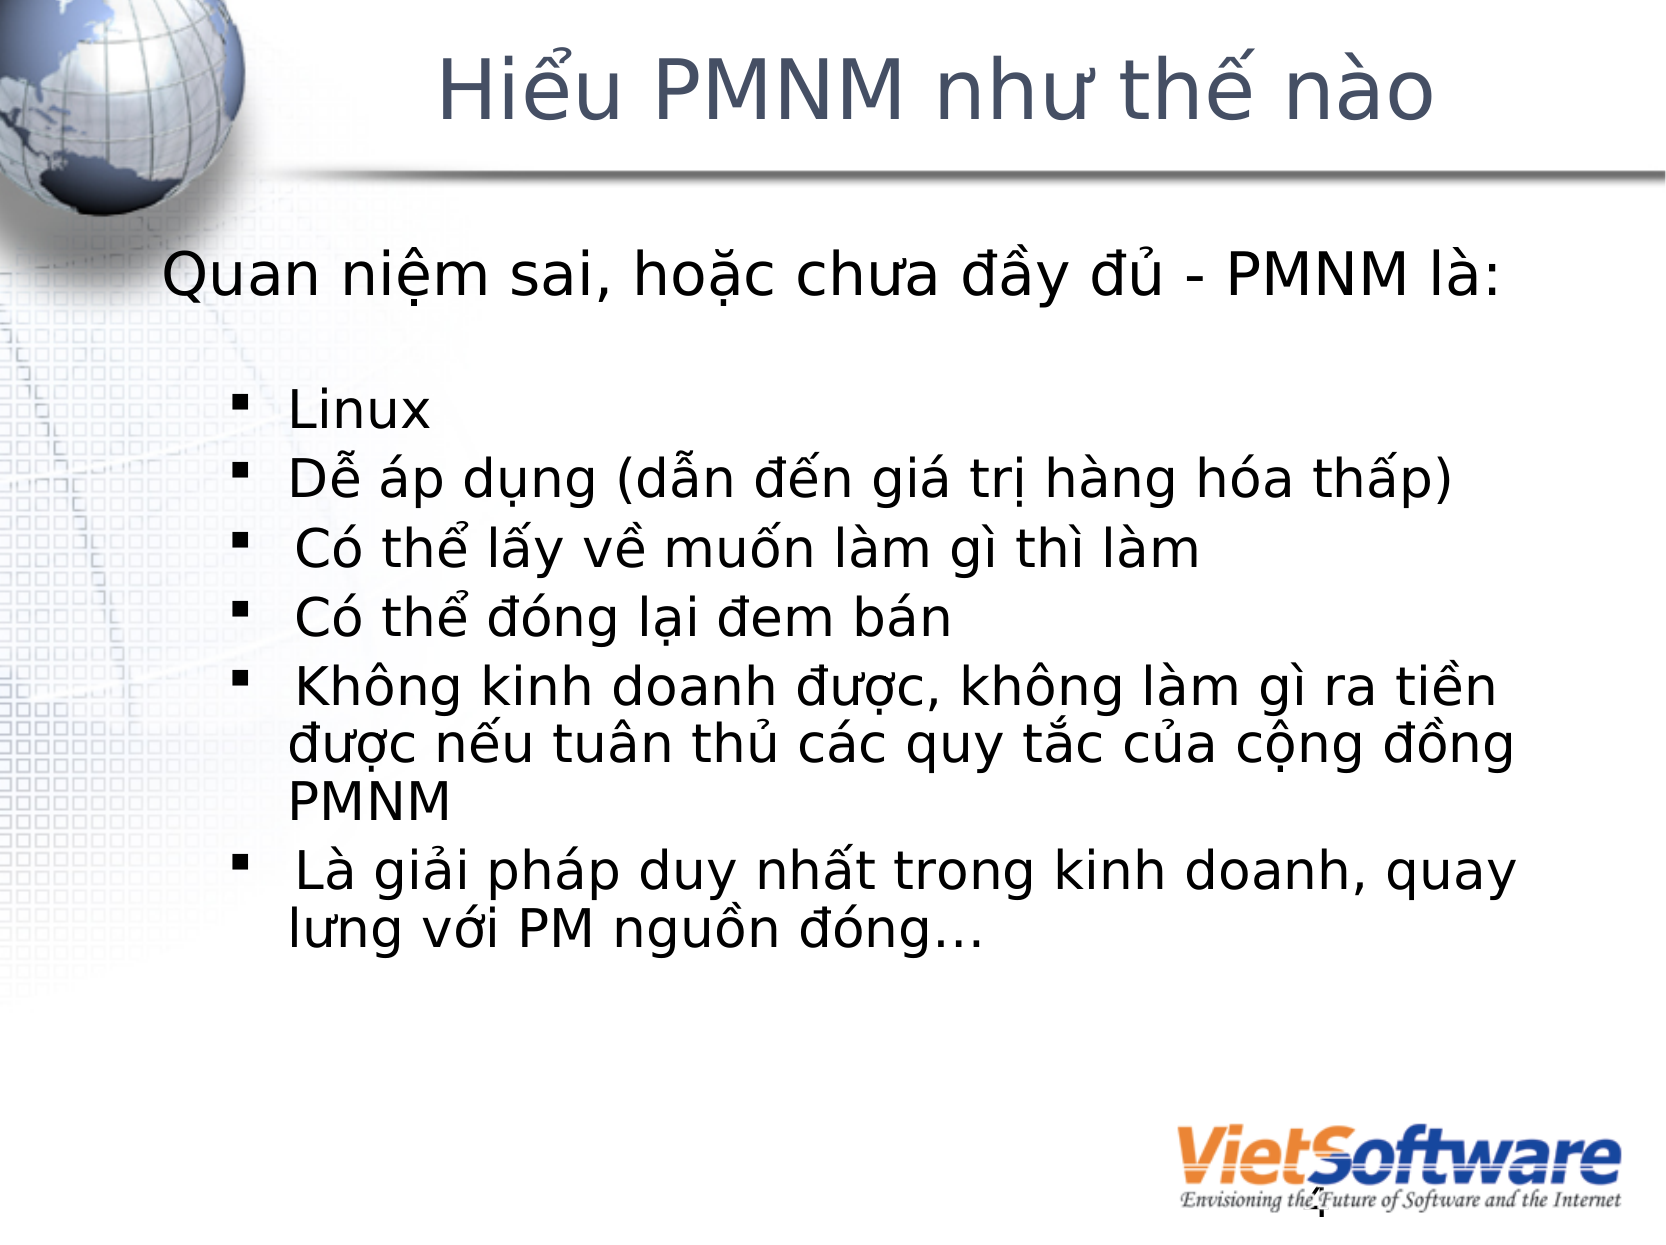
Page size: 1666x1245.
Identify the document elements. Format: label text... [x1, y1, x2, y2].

list Quan niệm sai, hoặc chưa đầy đủ - PMNM là: Linux Dễ áp dụng (dẫn đến giá trị hàng hóa thấp) Có thể lấy về muốn làm gì thì làm Có thể đóng lại đem bán Không kinh doanh được, không làm gì ra tiền được nếu tuân thủ các quy tắc của cộng đồng PMNM Là giải pháp duy nhất trong kinh doanh, quay lưng với PM nguồn đóng… [145, 235, 1571, 1032]
title Hiểu PMNM như thế nào [295, 0, 1578, 173]
picture [0, 0, 1666, 1245]
